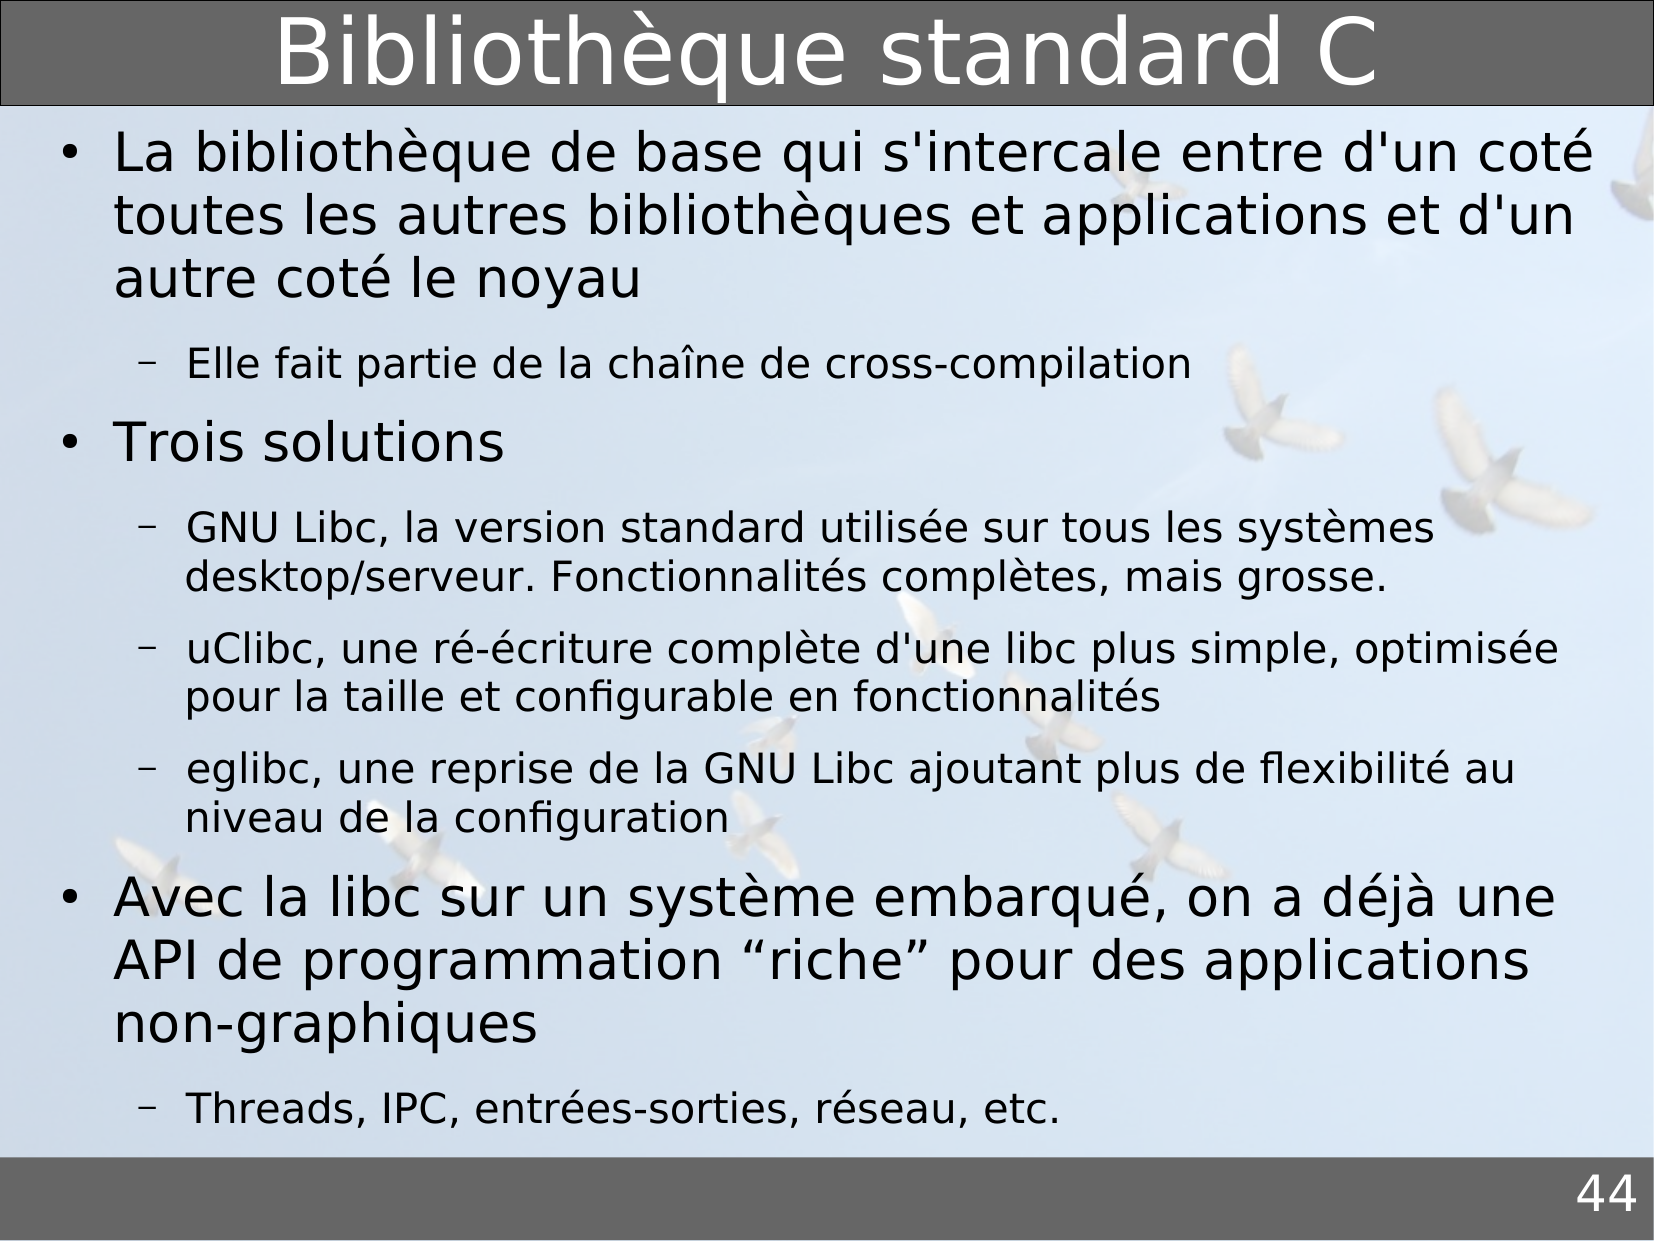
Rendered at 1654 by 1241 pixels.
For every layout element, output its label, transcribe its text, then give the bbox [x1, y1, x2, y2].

list La bibliothèque de base qui s'intercale entre d'un coté toutes les autres bibliothèques et applications et d'un autre coté le noyau Elle fait partie de la chaîne de cross-compilation Trois solutions GNU Libc, la version standard utilisée sur tous les systèmes desktop/serveur. Fonctionnalités complètes, mais grosse. uClibc, une ré-écriture complète d'une libc plus simple, optimisée pour la taille et configurable en fonctionnalités eglibc, une reprise de la GNU Libc ajoutant plus de flexibilité au niveau de la configuration Avec la libc sur un système embarqué, on a déjà une API de programmation “riche” pour des applications non-graphiques Threads, IPC, entrées-sorties, réseau, etc. [42, 120, 1620, 1133]
title Bibliothèque standard C [0, 0, 1654, 107]
